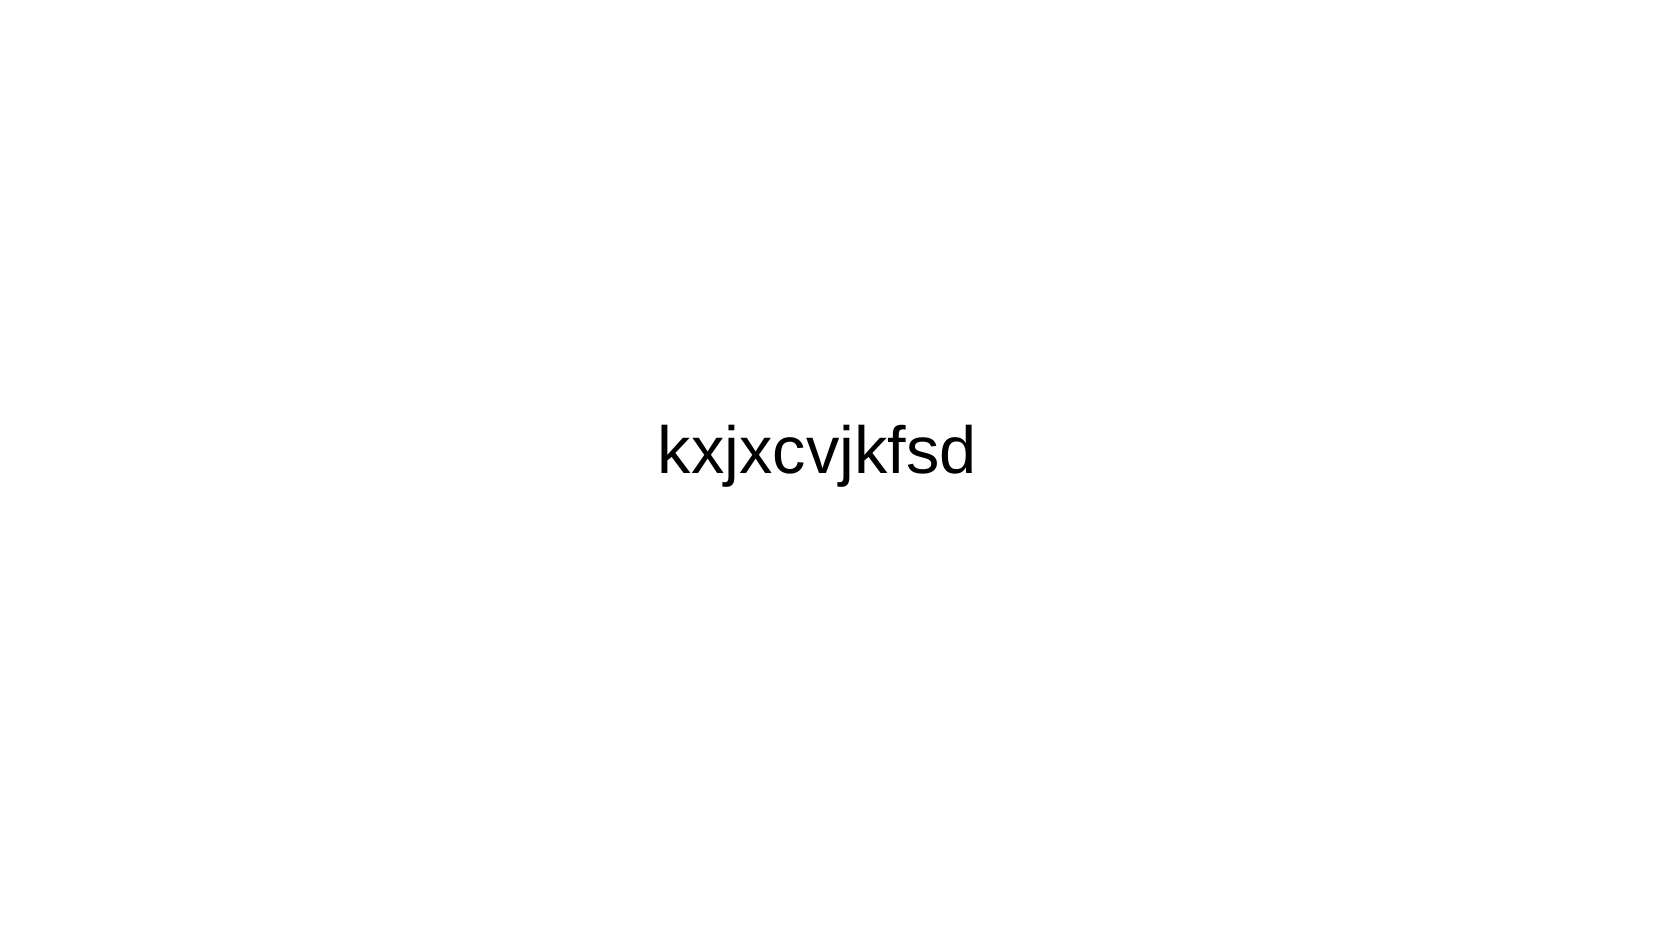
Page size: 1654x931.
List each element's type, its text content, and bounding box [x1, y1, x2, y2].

subtitle kxjxcvjkfsd [82, 217, 1571, 758]
